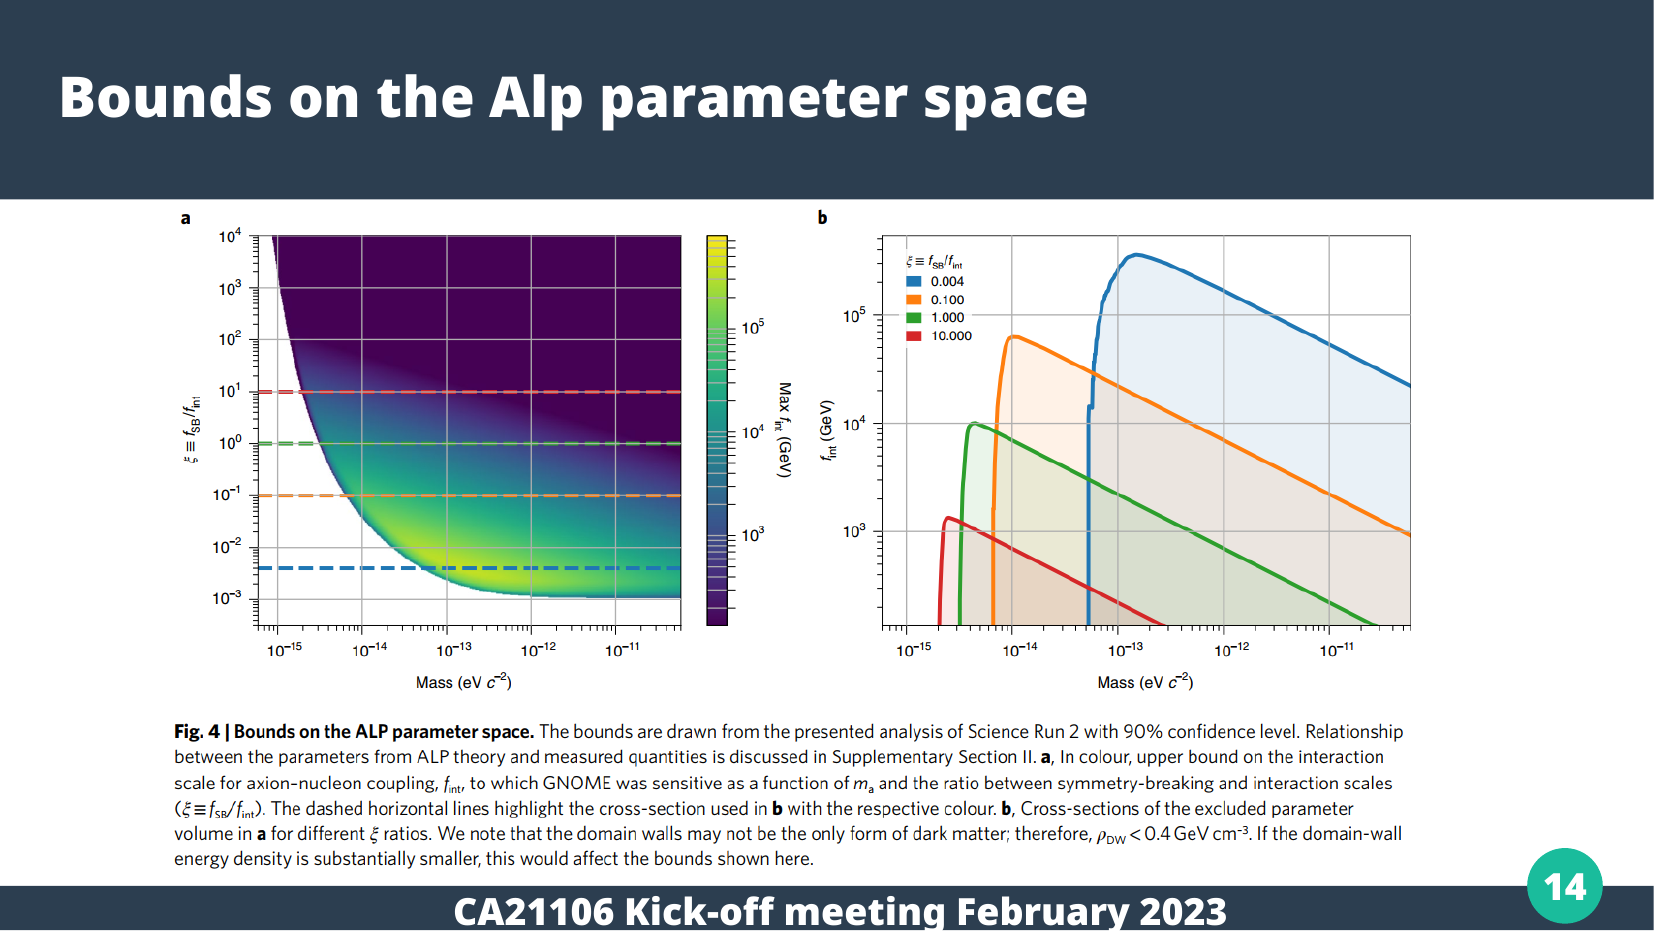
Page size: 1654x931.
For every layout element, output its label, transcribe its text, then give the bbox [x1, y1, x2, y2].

title Bounds on the Alp parameter space [59, 37, 1595, 155]
picture [170, 204, 1411, 882]
